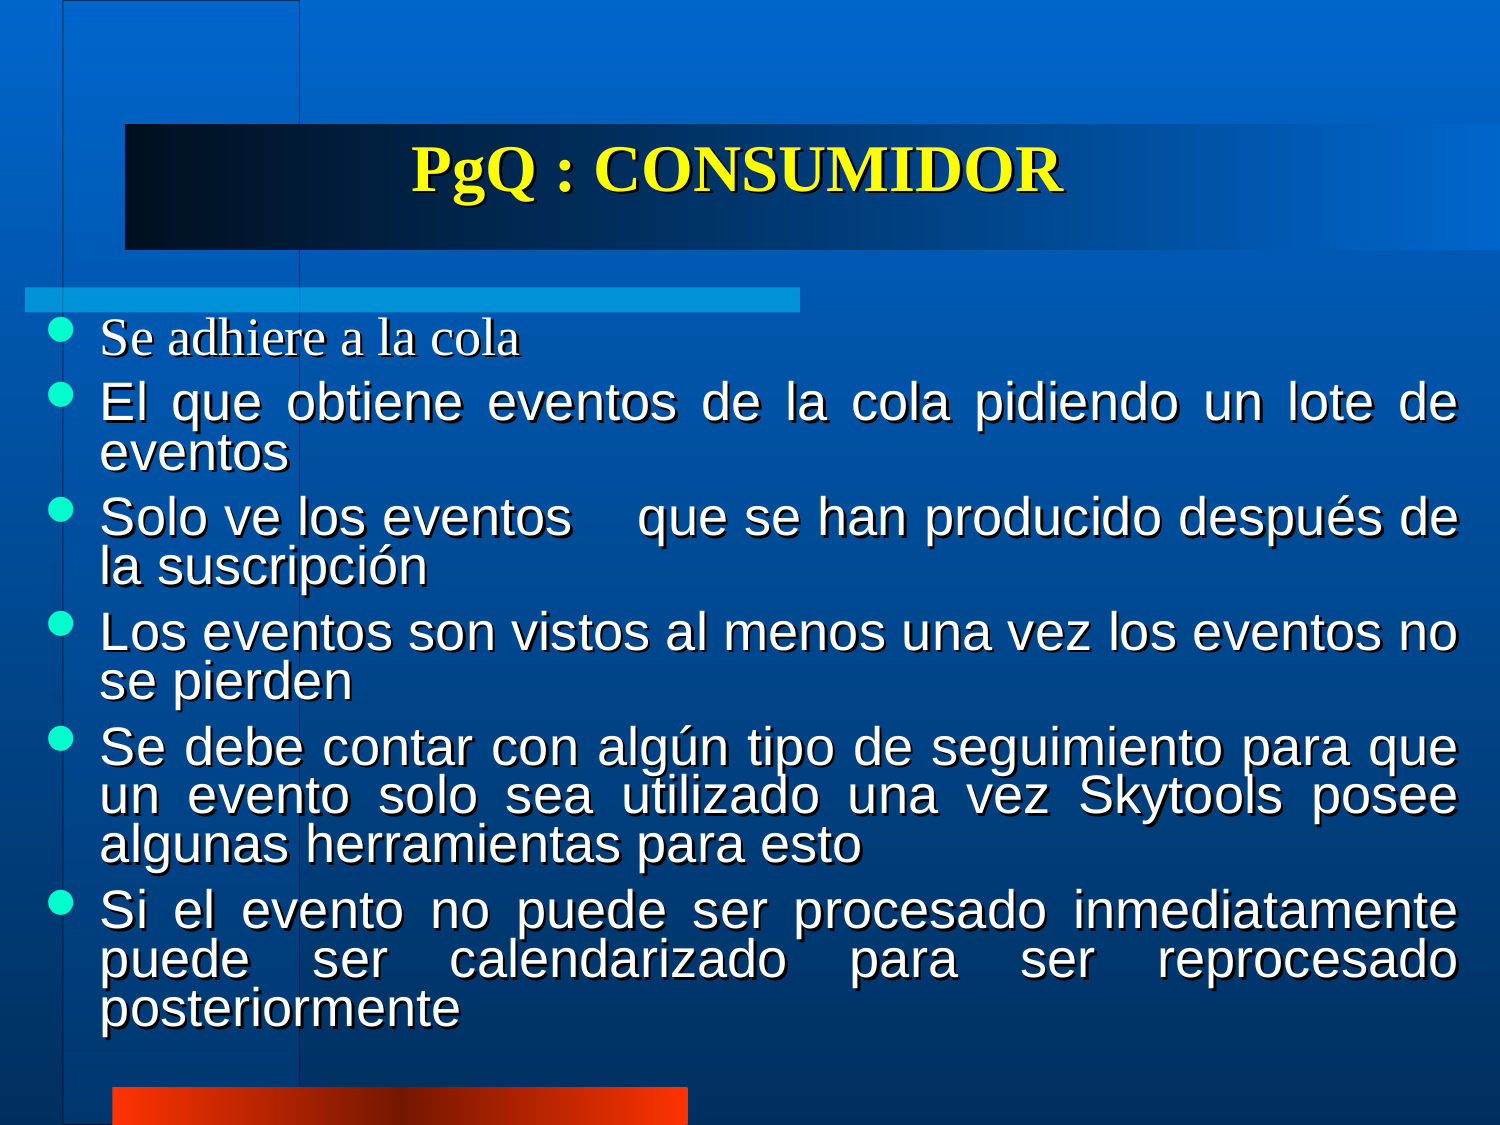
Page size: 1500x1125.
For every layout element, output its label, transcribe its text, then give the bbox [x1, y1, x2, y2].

title PgQ : CONSUMIDOR [29, 78, 1447, 266]
list Se adhiere a la cola El que obtiene eventos de la cola pidiendo un lote de eventos Solo ve los eventos que se han producido después de la suscripción Los eventos son vistos al menos una vez los eventos no se pierden Se debe contar con algún tipo de seguimiento para que un evento solo sea utilizado una vez Skytools posee algunas herramientas para esto Si el evento no puede ser procesado inmediatamente puede ser calendarizado para ser reprocesado posteriormente [29, 308, 1477, 1056]
